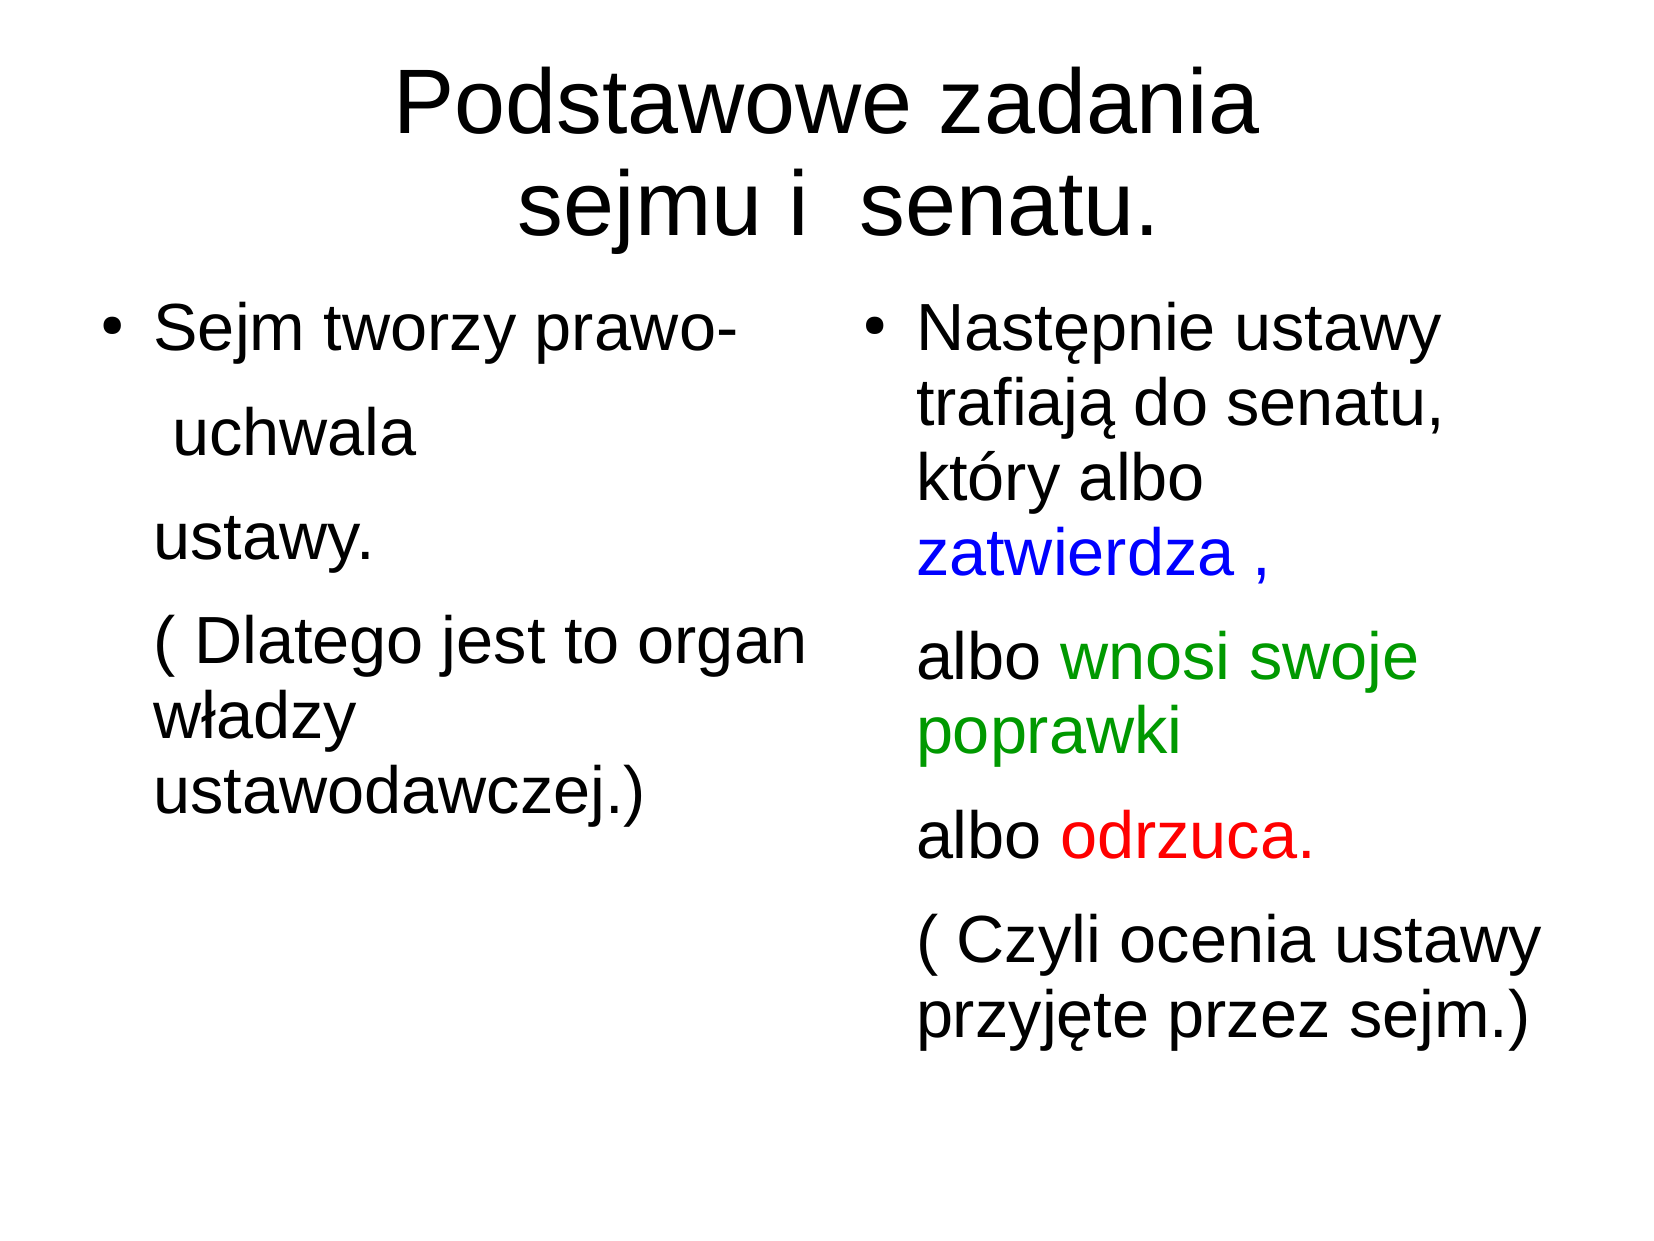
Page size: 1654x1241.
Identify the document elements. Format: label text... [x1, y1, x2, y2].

list Następnie ustawy trafiają do senatu, który albo zatwierdza , albo wnosi swoje poprawki albo odrzuca. ( Czyli ocenia ustawy przyjęte przez sejm.) [845, 290, 1572, 1109]
title Podstawowe zadania sejmu i senatu. [82, 49, 1571, 257]
list Sejm tworzy prawo- uchwala ustawy. ( Dlatego jest to organ władzy ustawodawczej.) [82, 290, 809, 1109]
